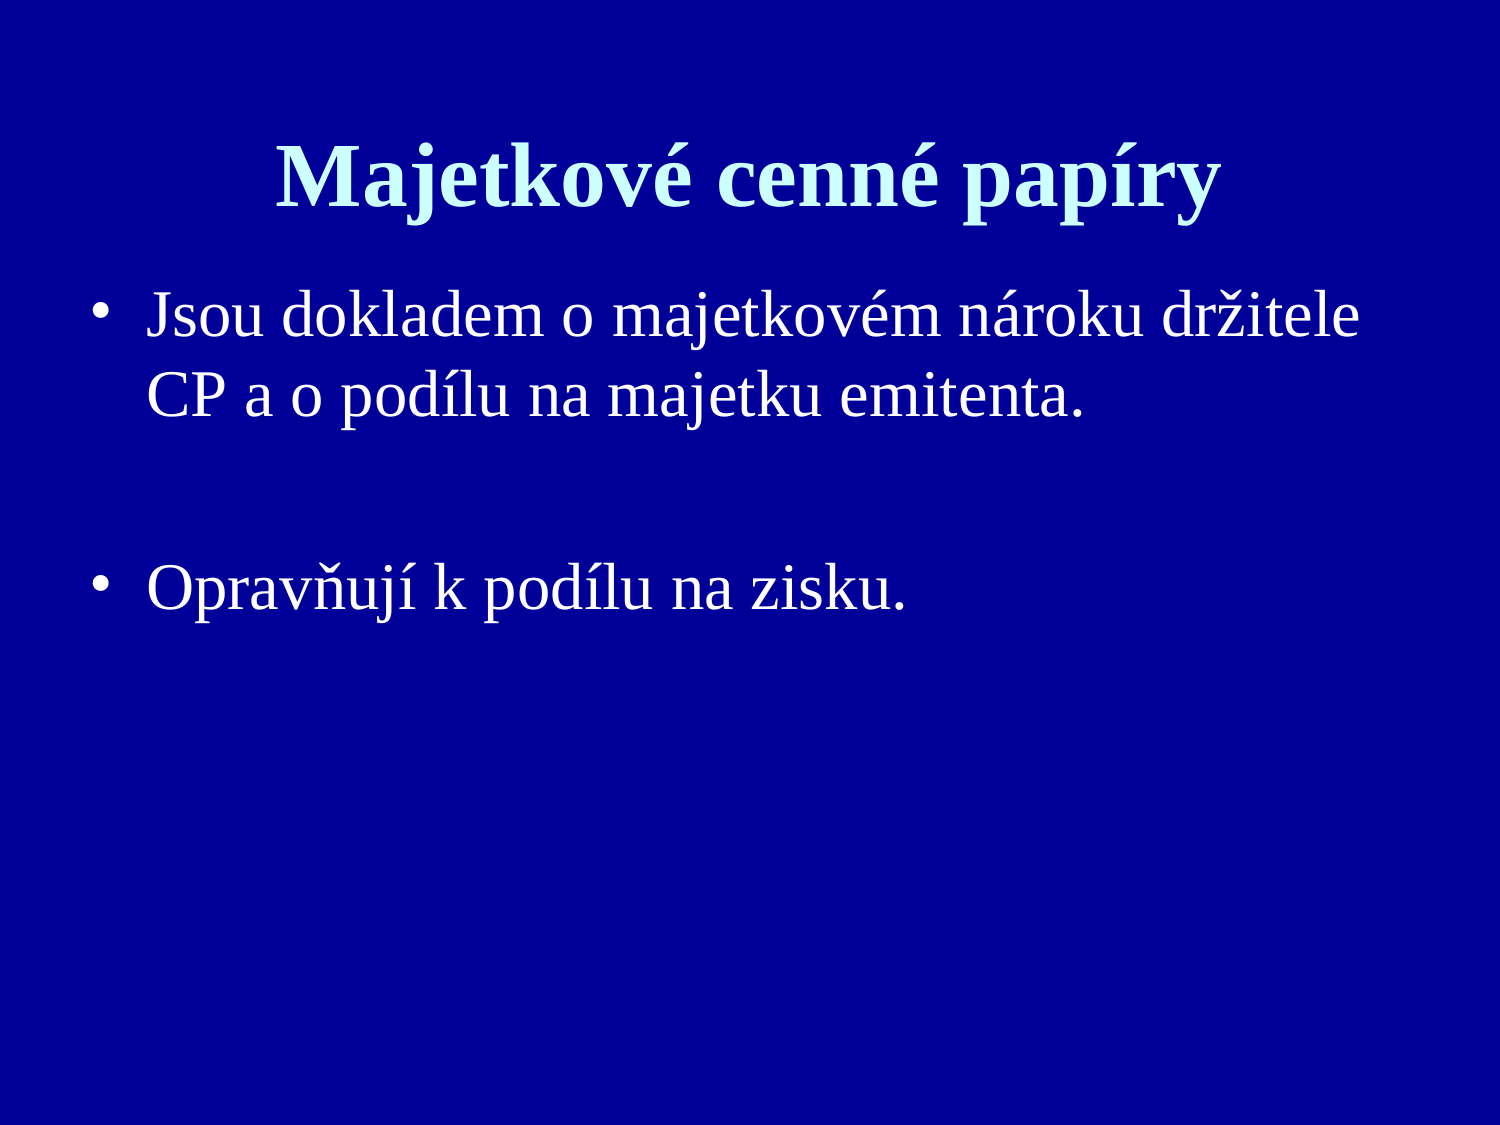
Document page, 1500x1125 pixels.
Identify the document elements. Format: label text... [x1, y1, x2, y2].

list Jsou dokladem o majetkovém nároku držitele CP a o podílu na majetku emitenta. Opravňují k podílu na zisku. [75, 262, 1426, 1006]
title Majetkové cenné papíry [75, 44, 1426, 233]
